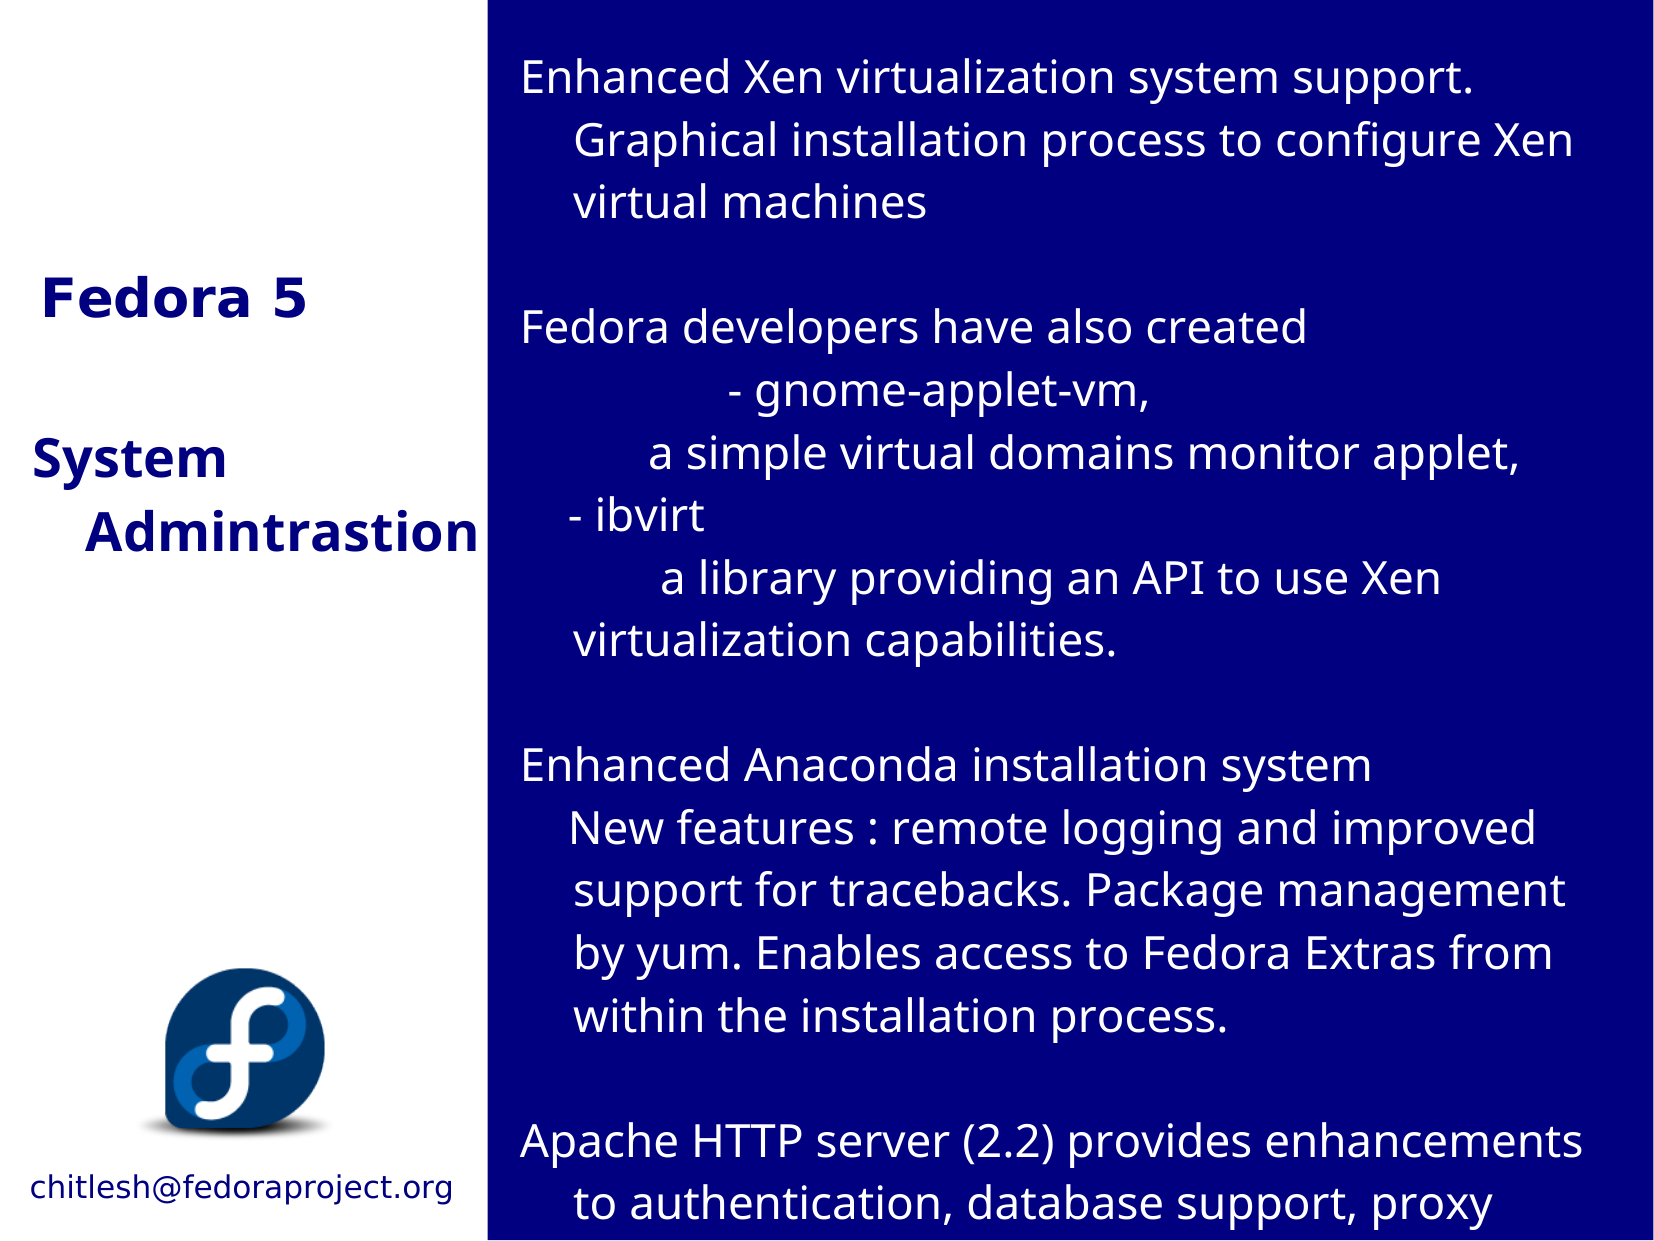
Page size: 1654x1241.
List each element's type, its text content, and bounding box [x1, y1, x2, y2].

text_box Fedora 5 [25, 259, 325, 338]
picture [132, 967, 339, 1141]
text_box Enhanced Xen virtualization system support. Graphical installation process to configure Xen virtual machines Fedora developers have also created - gnome-applet-vm, a simple virtual domains monitor applet, - ibvirt a library providing an API to use Xen virtualization capabilities. Enhanced Anaconda installation system New features : remote logging and improved support for tracebacks. Package management by yum. Enables access to Fedora Extras from within the installation process. Apache HTTP server (2.2) provides enhancements to authentication, database support, proxy facilities, and content filtering. [487, 37, 1621, 1158]
text_box System Admintrastion [0, 412, 431, 561]
